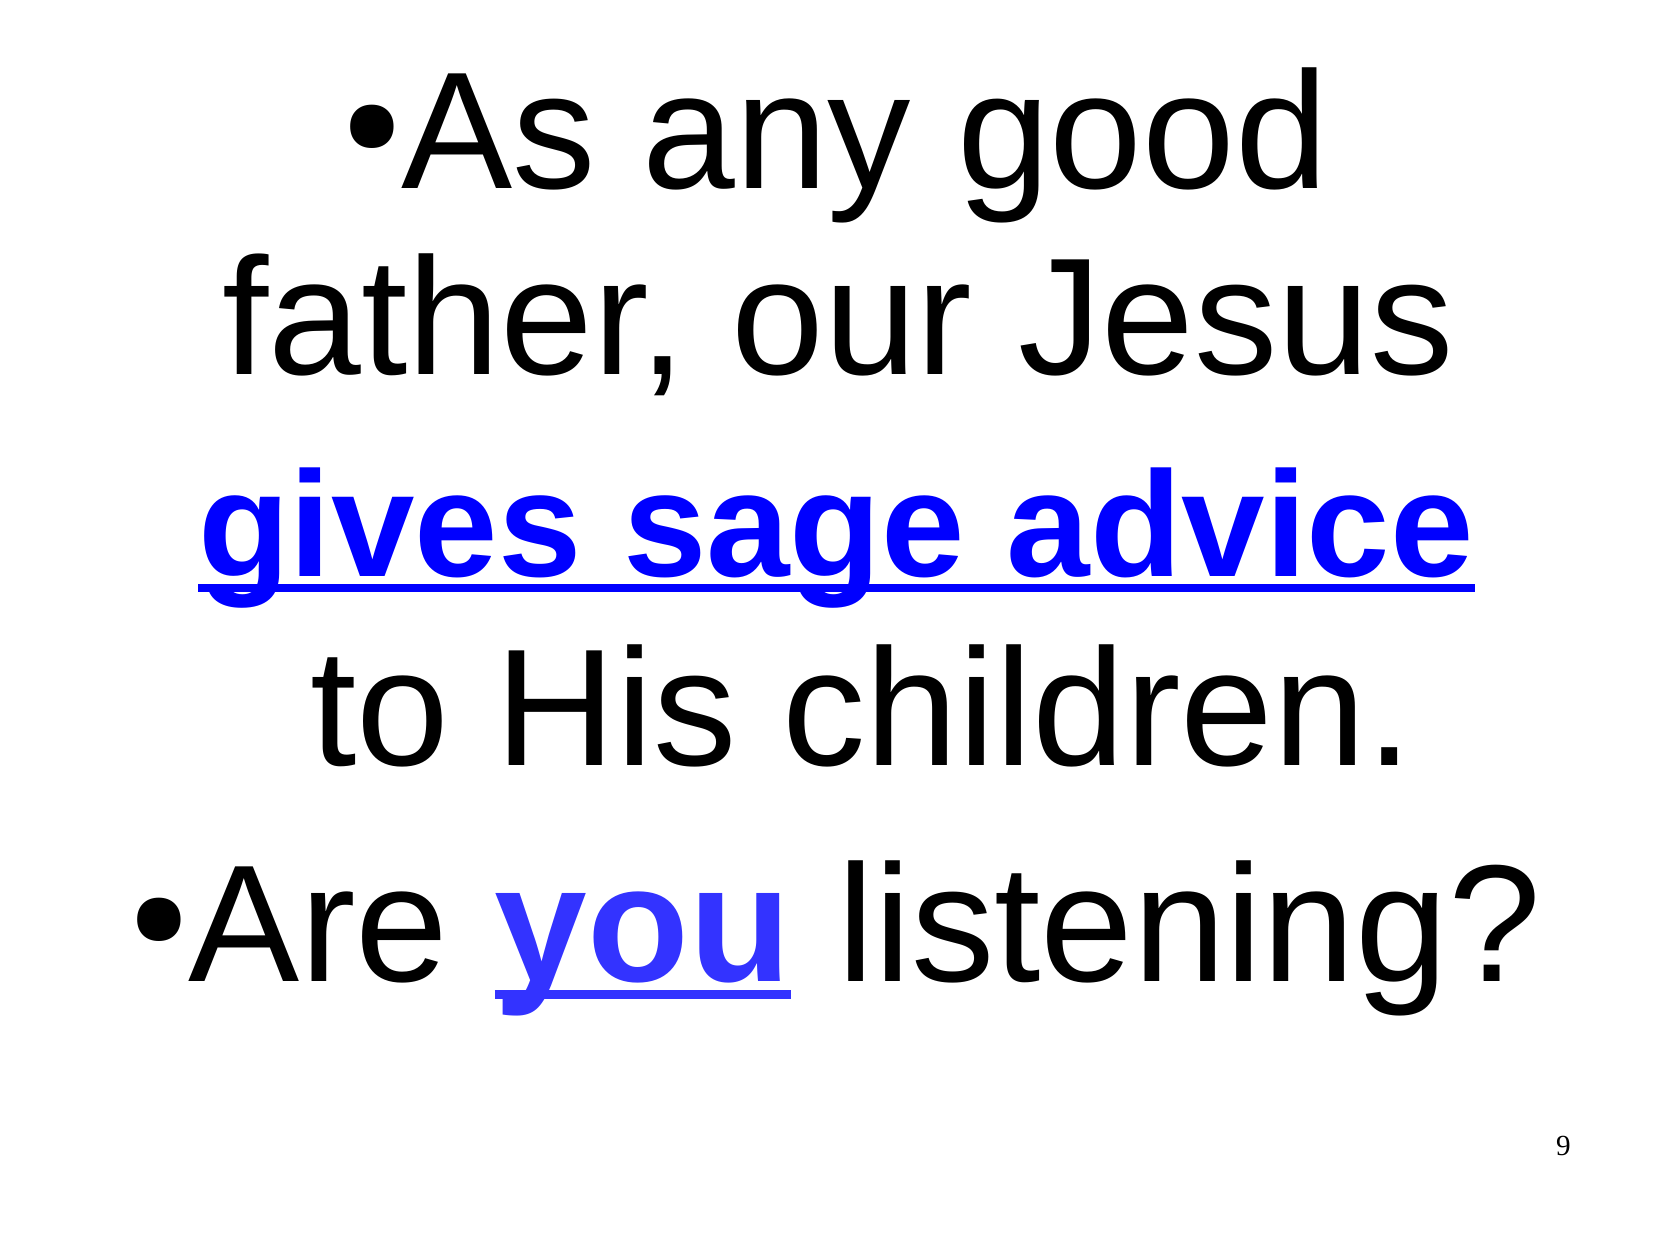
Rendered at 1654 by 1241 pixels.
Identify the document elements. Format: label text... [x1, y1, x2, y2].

list As any good father, our Jesus gives sage advice to His children. Are you listening? [82, 37, 1571, 1109]
